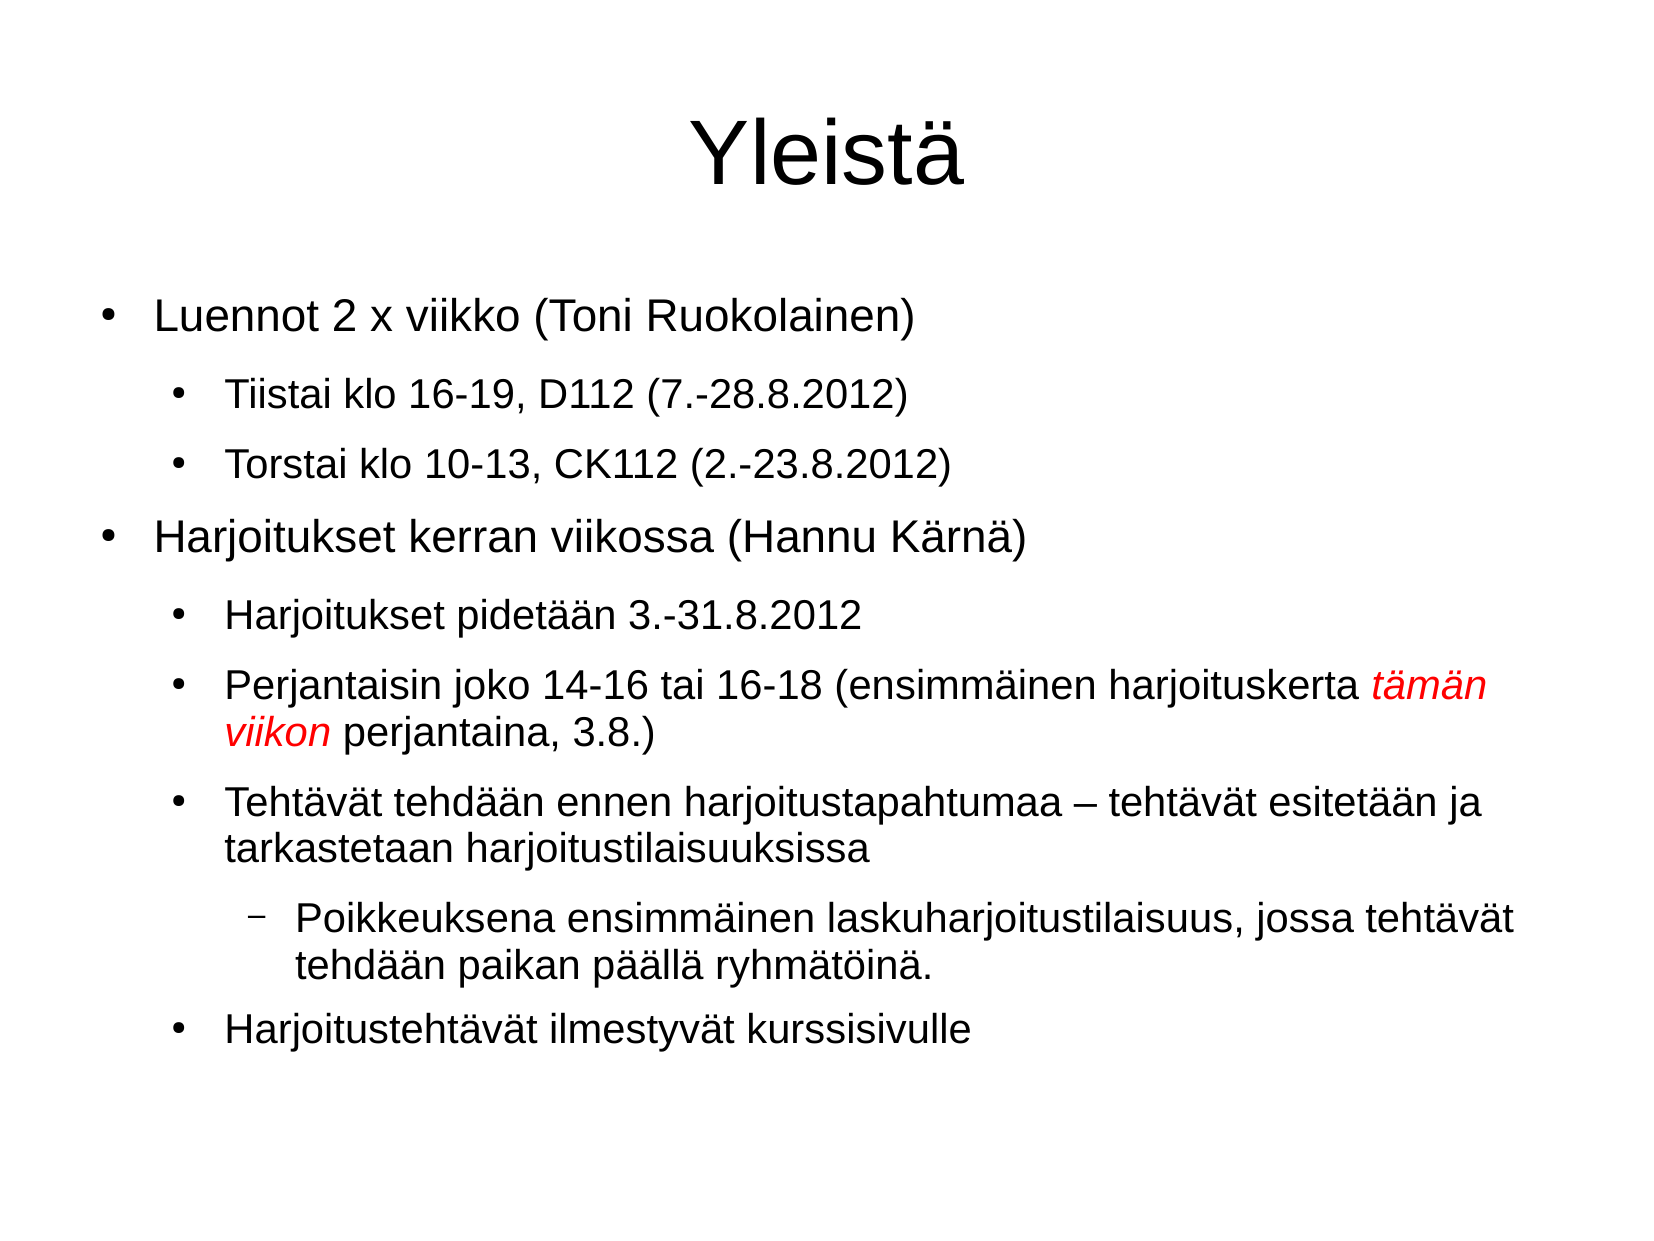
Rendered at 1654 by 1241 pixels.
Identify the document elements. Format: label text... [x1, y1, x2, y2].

title Yleistä [82, 49, 1571, 257]
list Luennot 2 x viikko (Toni Ruokolainen) Tiistai klo 16-19, D112 (7.-28.8.2012) Torstai klo 10-13, CK112 (2.-23.8.2012) Harjoitukset kerran viikossa (Hannu Kärnä) Harjoitukset pidetään 3.-31.8.2012 Perjantaisin joko 14-16 tai 16-18 (ensimmäinen harjoituskerta tämän viikon perjantaina, 3.8.) Tehtävät tehdään ennen harjoitustapahtumaa – tehtävät esitetään ja tarkastetaan harjoitustilaisuuksissa Poikkeuksena ensimmäinen laskuharjoitustilaisuus, jossa tehtävät tehdään paikan päällä ryhmätöinä. Harjoitustehtävät ilmestyvät kurssisivulle [82, 290, 1571, 1109]
